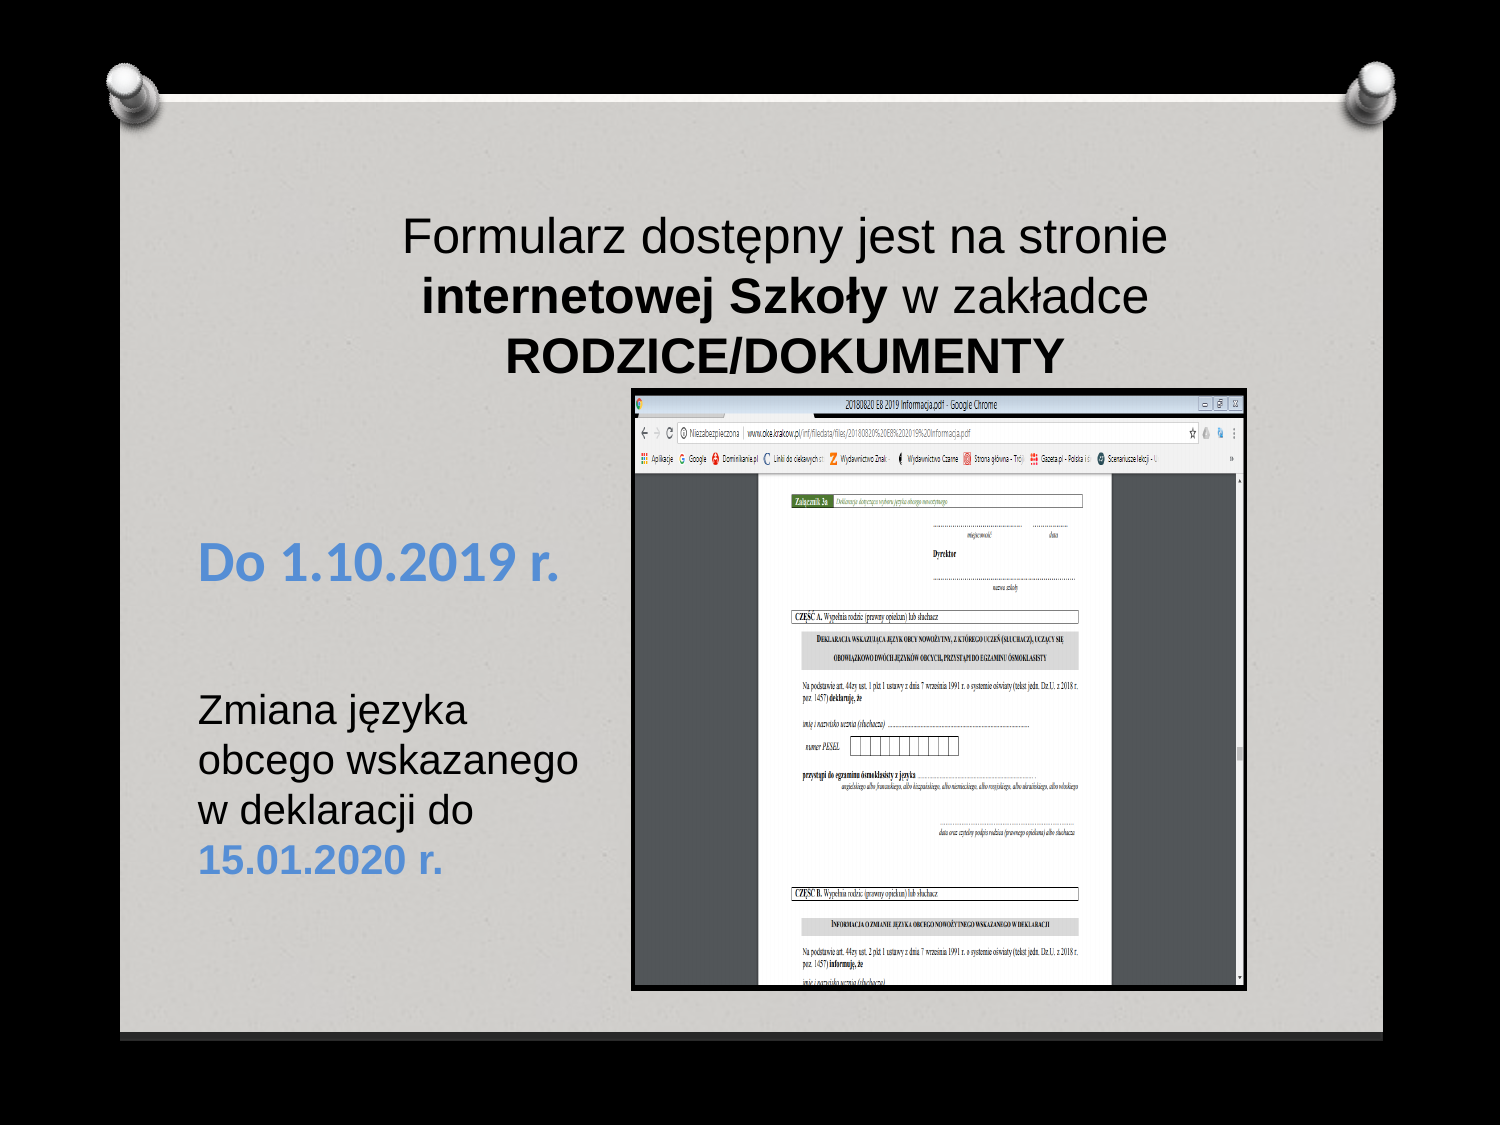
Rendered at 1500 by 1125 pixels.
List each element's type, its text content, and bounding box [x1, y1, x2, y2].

picture [631, 388, 1247, 991]
text_box Do 1.10.2019 r. Zmiana języka obcego wskazanego w deklaracji do 15.01.2020 r. [183, 515, 597, 894]
text_box Formularz dostępny jest na stronie internetowej Szkoły w zakładce RODZICE/DOKUMENTY [253, 196, 1317, 394]
